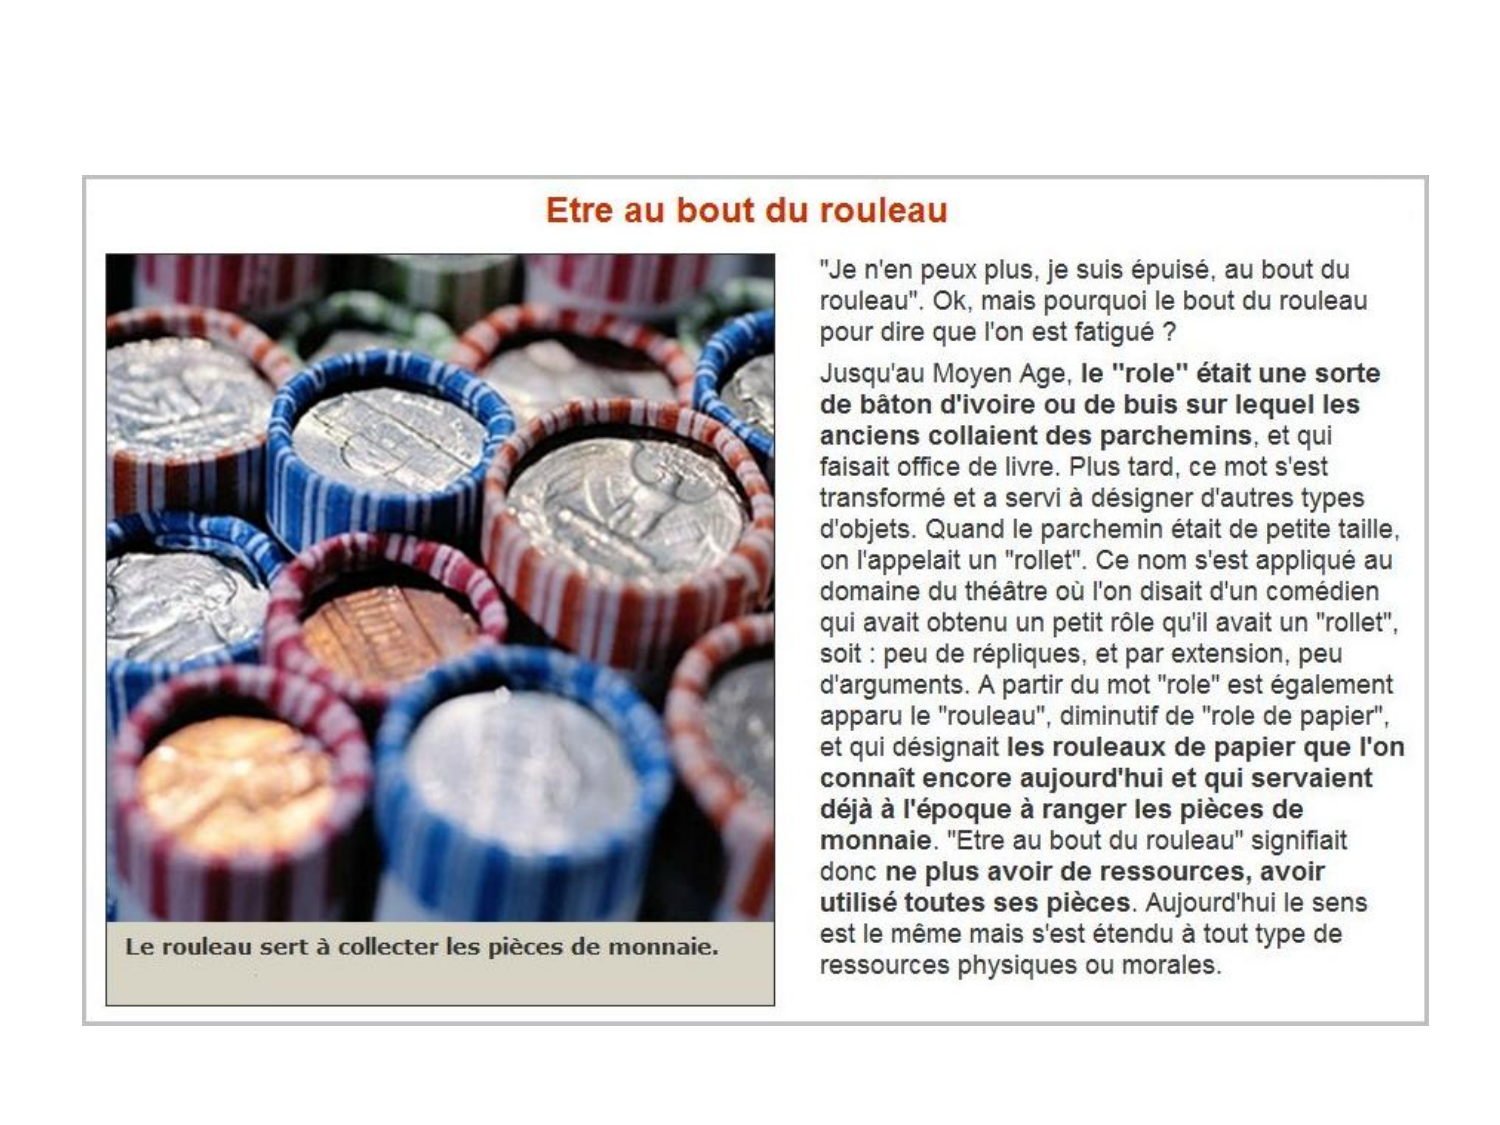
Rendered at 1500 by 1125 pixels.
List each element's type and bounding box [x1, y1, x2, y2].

title [75, 45, 1426, 233]
text_box [82, 175, 1429, 1026]
